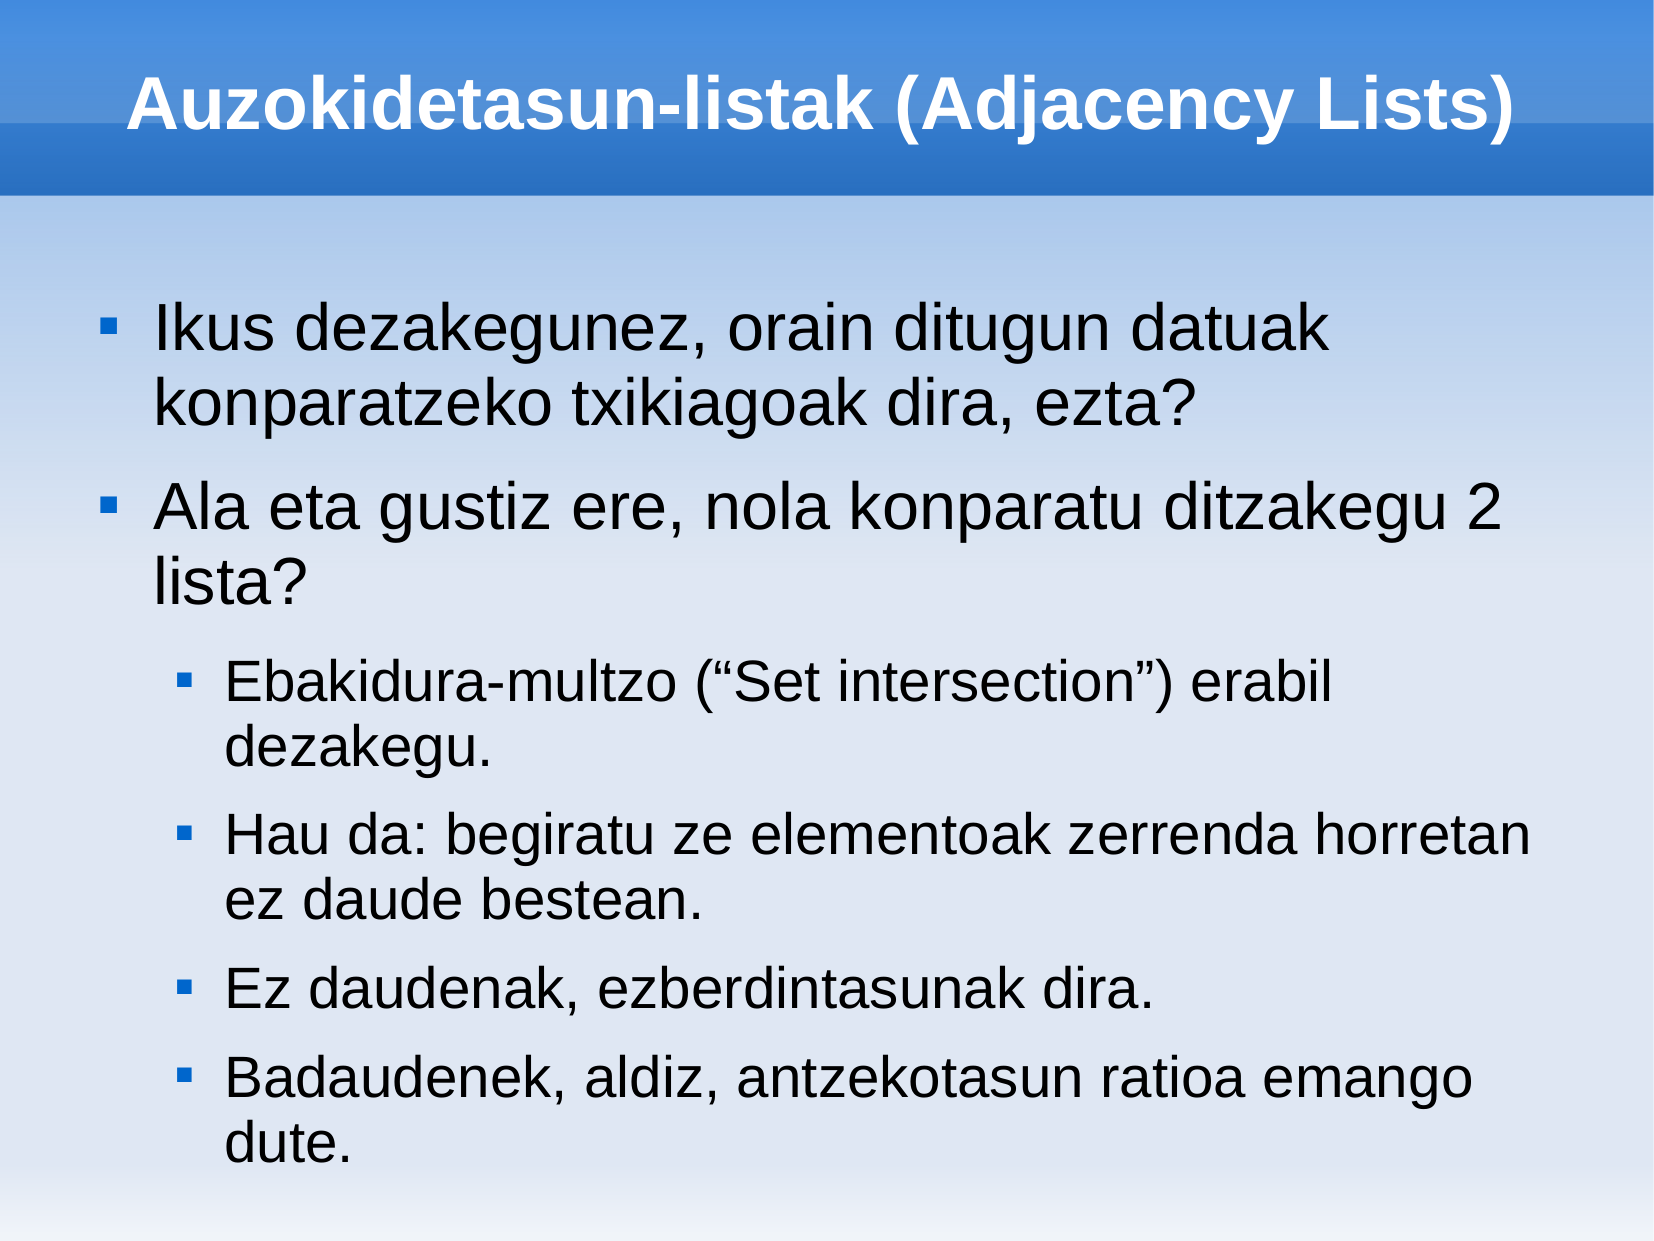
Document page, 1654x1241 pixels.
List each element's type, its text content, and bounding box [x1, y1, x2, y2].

picture [0, 0, 1654, 1241]
title Auzokidetasun-listak (Adjacency Lists) [76, 0, 1565, 208]
list Ikus dezakegunez, orain ditugun datuak konparatzeko txikiagoak dira, ezta? Ala eta gustiz ere, nola konparatu ditzakegu 2 lista? Ebakidura-multzo (“Set intersection”) erabil dezakegu. Hau da: begiratu ze elementoak zerrenda horretan ez daude bestean. Ez daudenak, ezberdintasunak dira. Badaudenek, aldiz, antzekotasun ratioa emango dute. [82, 290, 1571, 1175]
